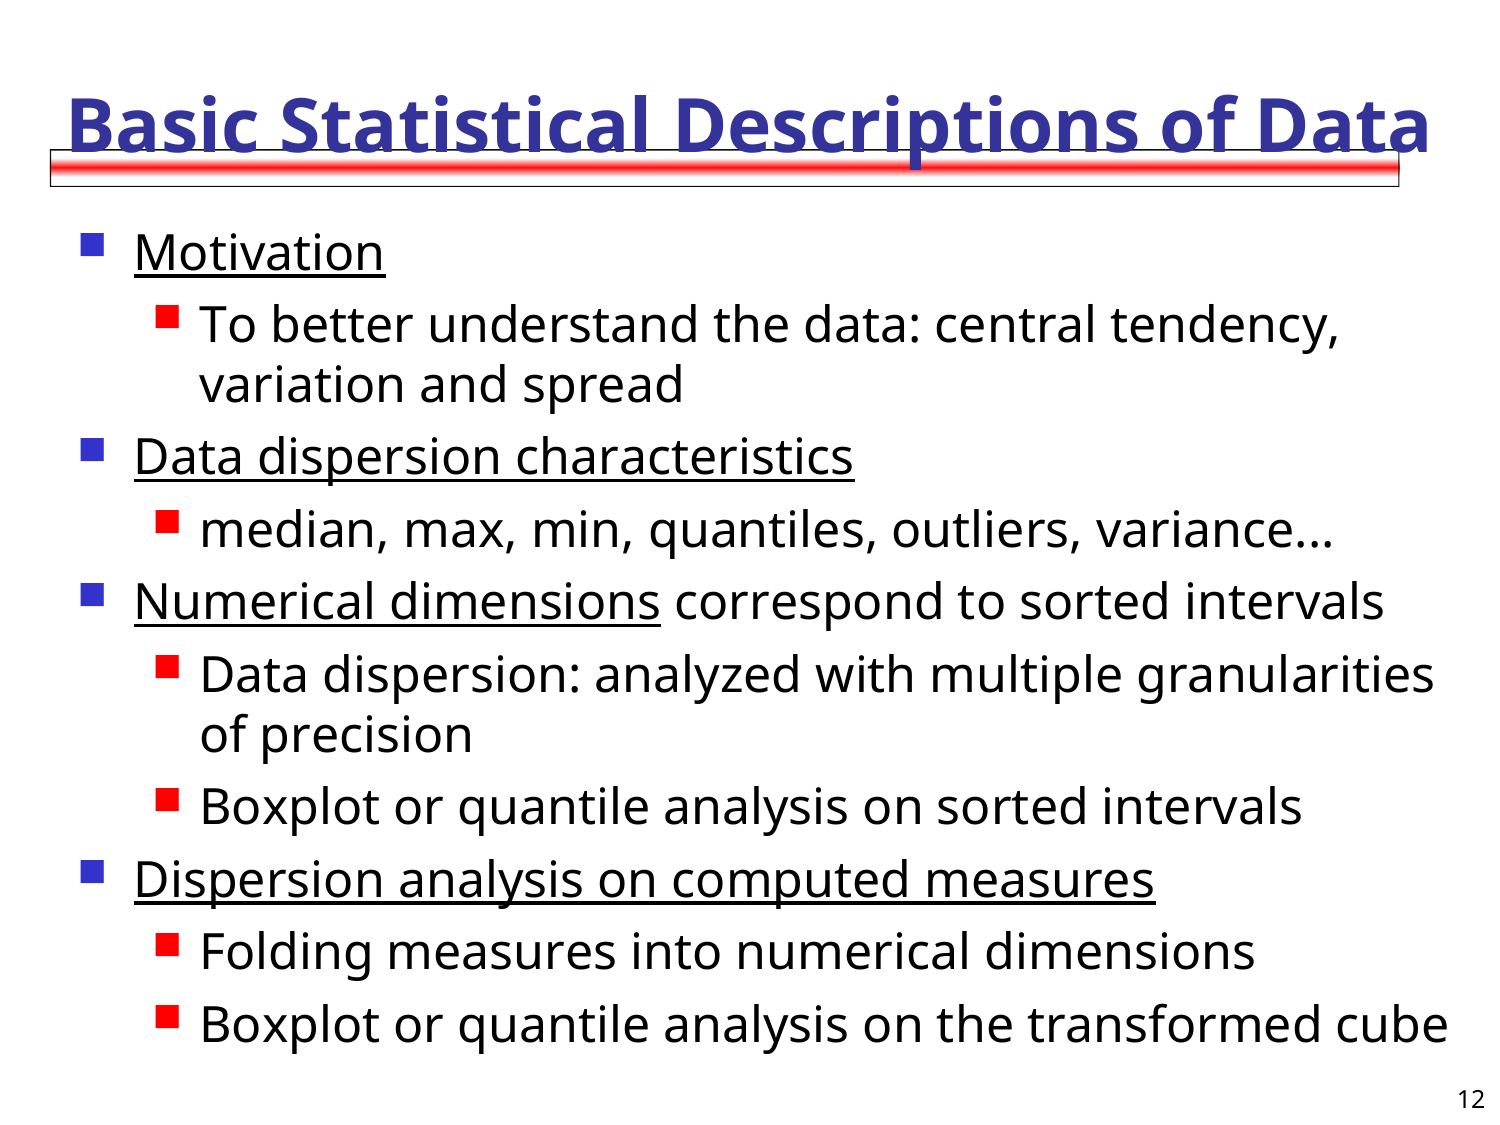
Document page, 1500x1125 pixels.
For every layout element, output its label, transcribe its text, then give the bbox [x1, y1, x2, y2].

list Motivation To better understand the data: central tendency, variation and spread Data dispersion characteristics median, max, min, quantiles, outliers, variance... Numerical dimensions correspond to sorted intervals Data dispersion: analyzed with multiple granularities of precision Boxplot or quantile analysis on sorted intervals Dispersion analysis on computed measures Folding measures into numerical dimensions Boxplot or quantile analysis on the transformed cube [62, 212, 1486, 1120]
title Basic Statistical Descriptions of Data [0, 0, 1500, 175]
text_box <number> [1187, 1062, 1500, 1125]
